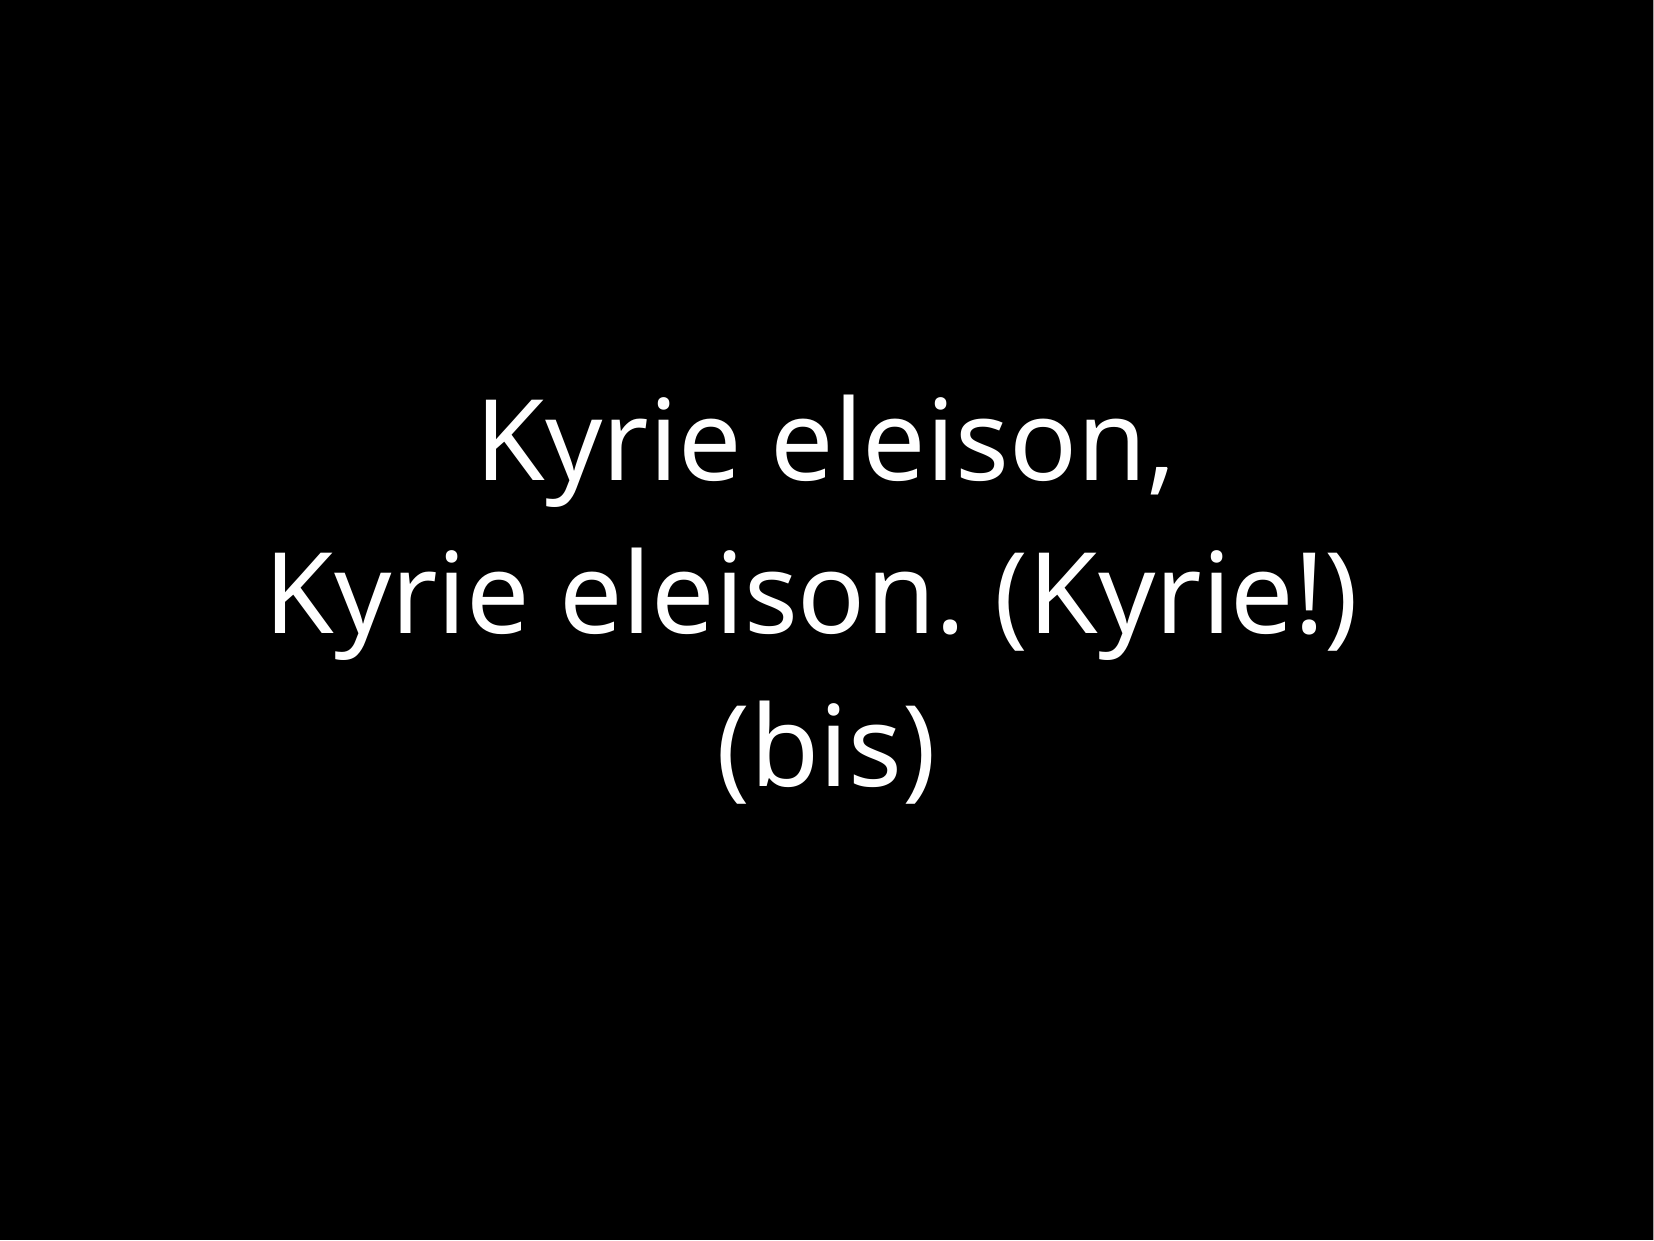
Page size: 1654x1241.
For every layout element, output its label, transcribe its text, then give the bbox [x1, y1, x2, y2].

subtitle Kyrie eleison, Kyrie eleison. (Kyrie!) (bis) [82, 70, 1571, 1109]
